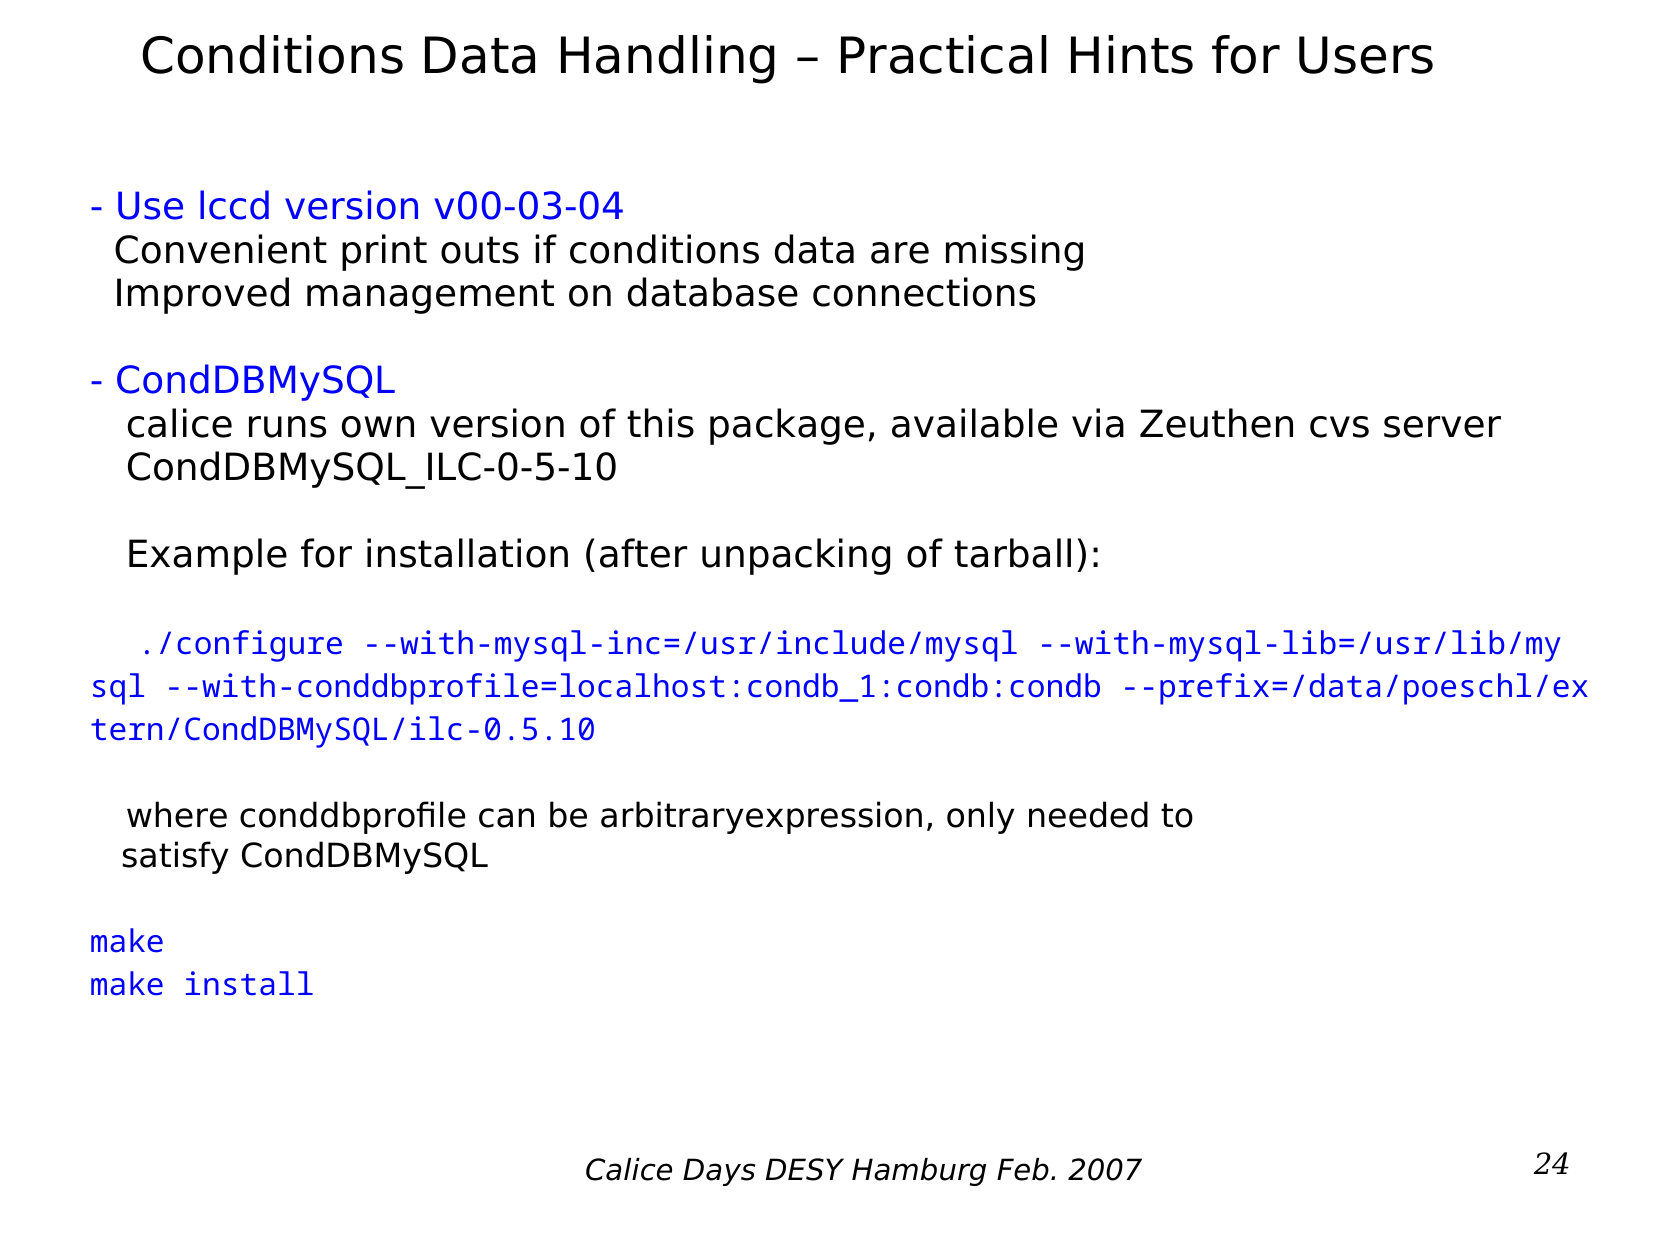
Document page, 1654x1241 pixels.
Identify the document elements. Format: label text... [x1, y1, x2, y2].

text_box Conditions Data Handling – Practical Hints for Users [125, 19, 1423, 94]
text_box - Use lccd version v00-03-04 Convenient print outs if conditions data are missing Improved management on database connections - CondDBMySQL calice runs own version of this package, available via Zeuthen cvs server CondDBMySQL_ILC-0-5-10 Example for installation (after unpacking of tarball): ./configure --with-mysql-inc=/usr/include/mysql --with-mysql-lib=/usr/lib/my sql --with-conddbprofile=localhost:condb_1:condb:condb --prefix=/data/poeschl/ex tern/CondDBMySQL/ilc-0.5.10 where conddbprofile can be arbitraryexpression, only needed to satisfy CondDBMySQL make make install [75, 177, 1605, 983]
